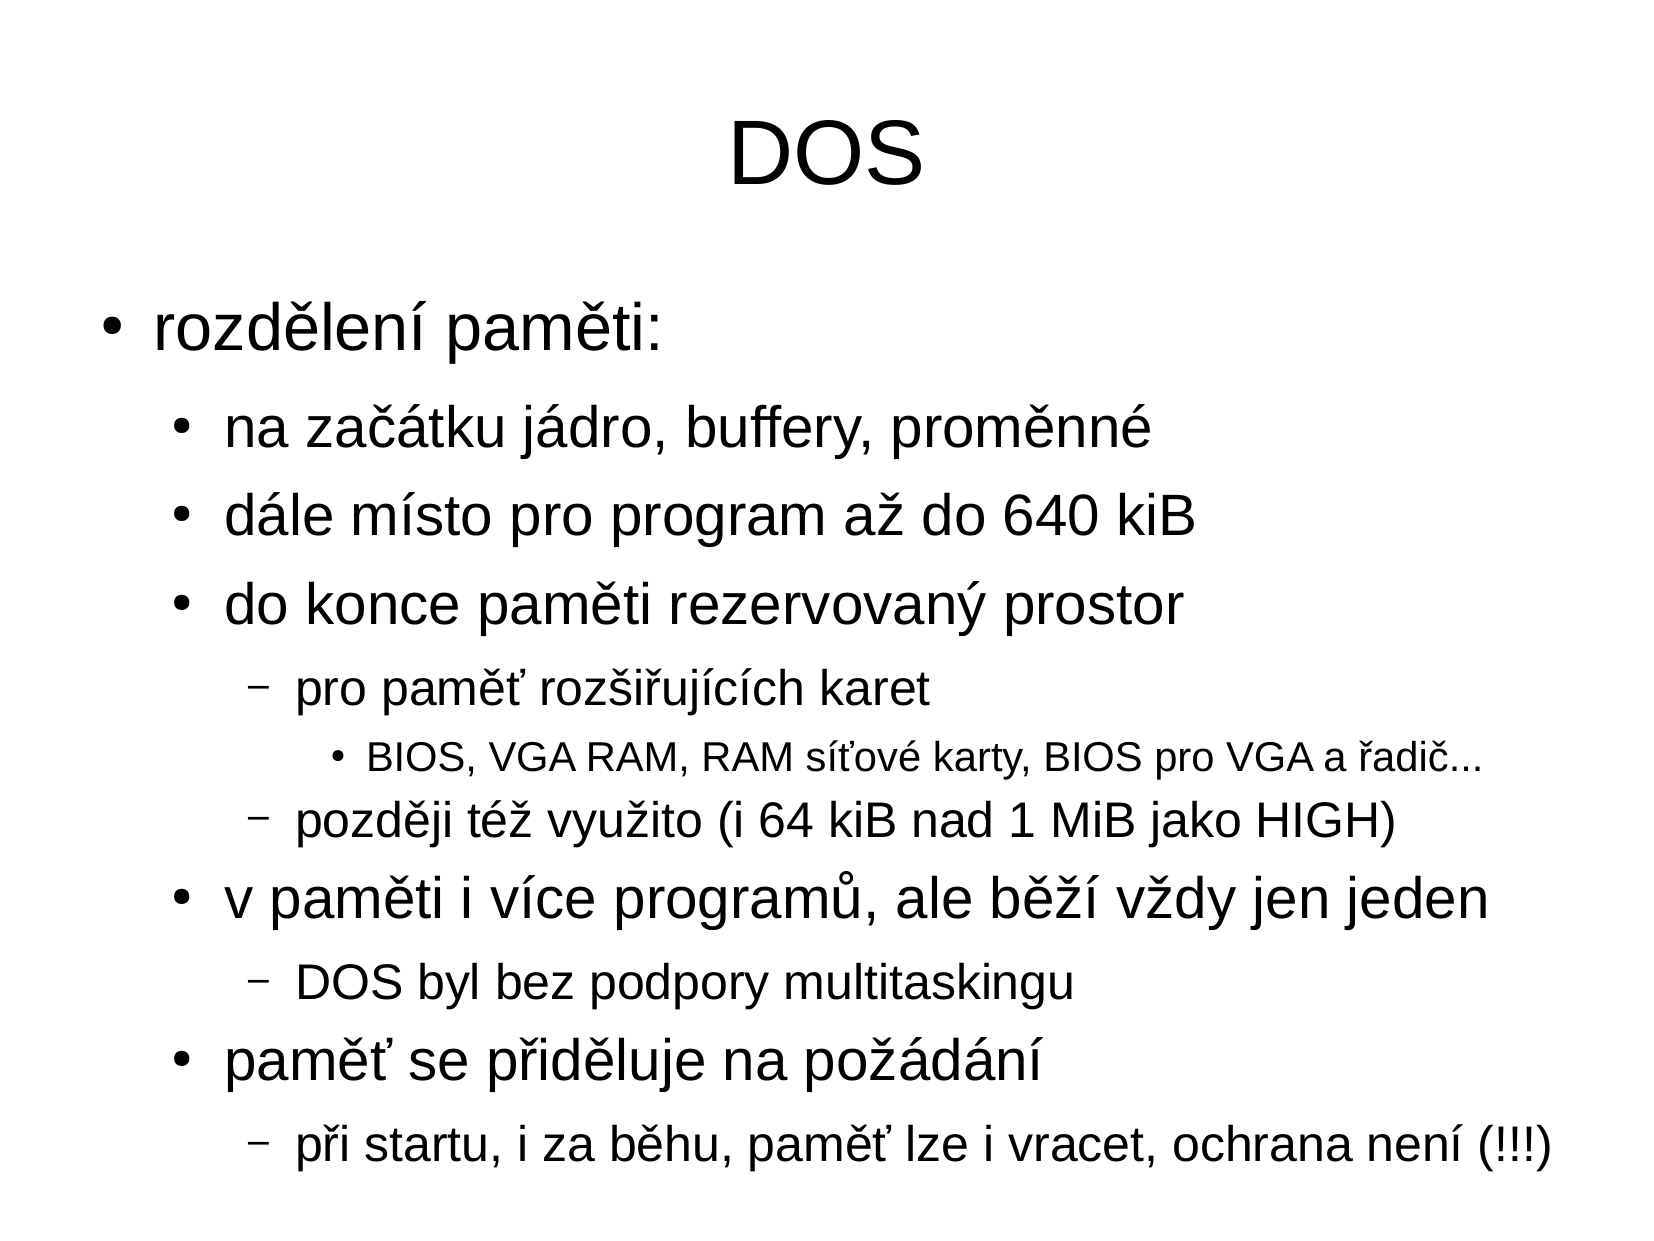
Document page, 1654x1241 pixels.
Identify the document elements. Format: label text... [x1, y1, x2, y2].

title DOS [82, 56, 1571, 250]
list rozdělení paměti: na začátku jádro, buffery, proměnné dále místo pro program až do 640 kiB do konce paměti rezervovaný prostor pro paměť rozšiřujících karet BIOS, VGA RAM, RAM síťové karty, BIOS pro VGA a řadič... později též využito (i 64 kiB nad 1 MiB jako HIGH) v paměti i více programů, ale běží vždy jen jeden DOS byl bez podpory multitaskingu paměť se přiděluje na požádání při startu, i za běhu, paměť lze i vracet, ochrana není (!!!) [82, 290, 1571, 1172]
